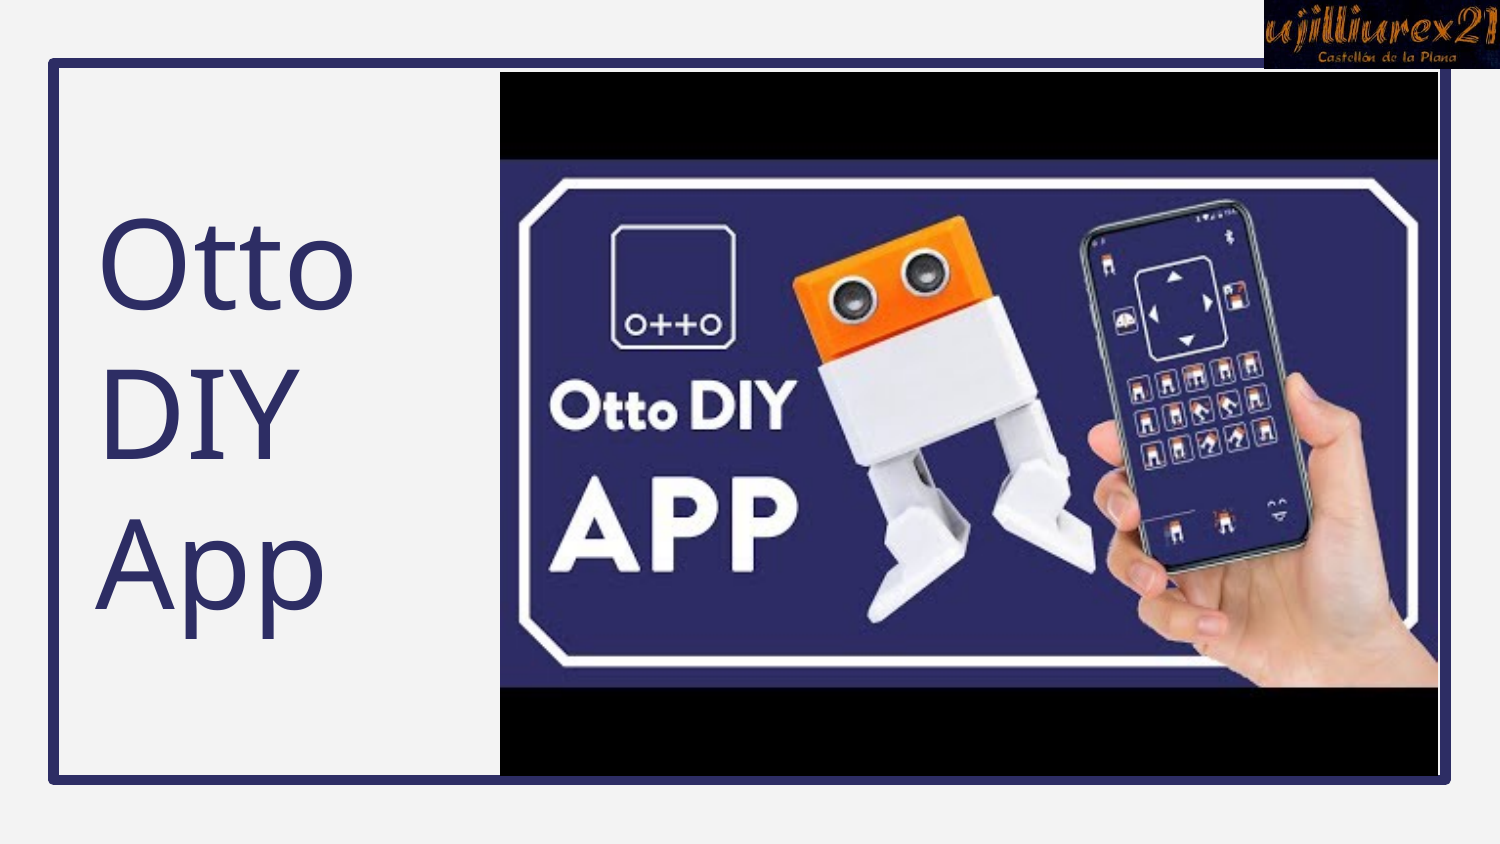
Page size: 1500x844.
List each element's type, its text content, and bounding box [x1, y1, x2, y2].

picture [500, 73, 1438, 776]
title Otto DIY App [80, 73, 500, 745]
picture [1264, 0, 1500, 69]
